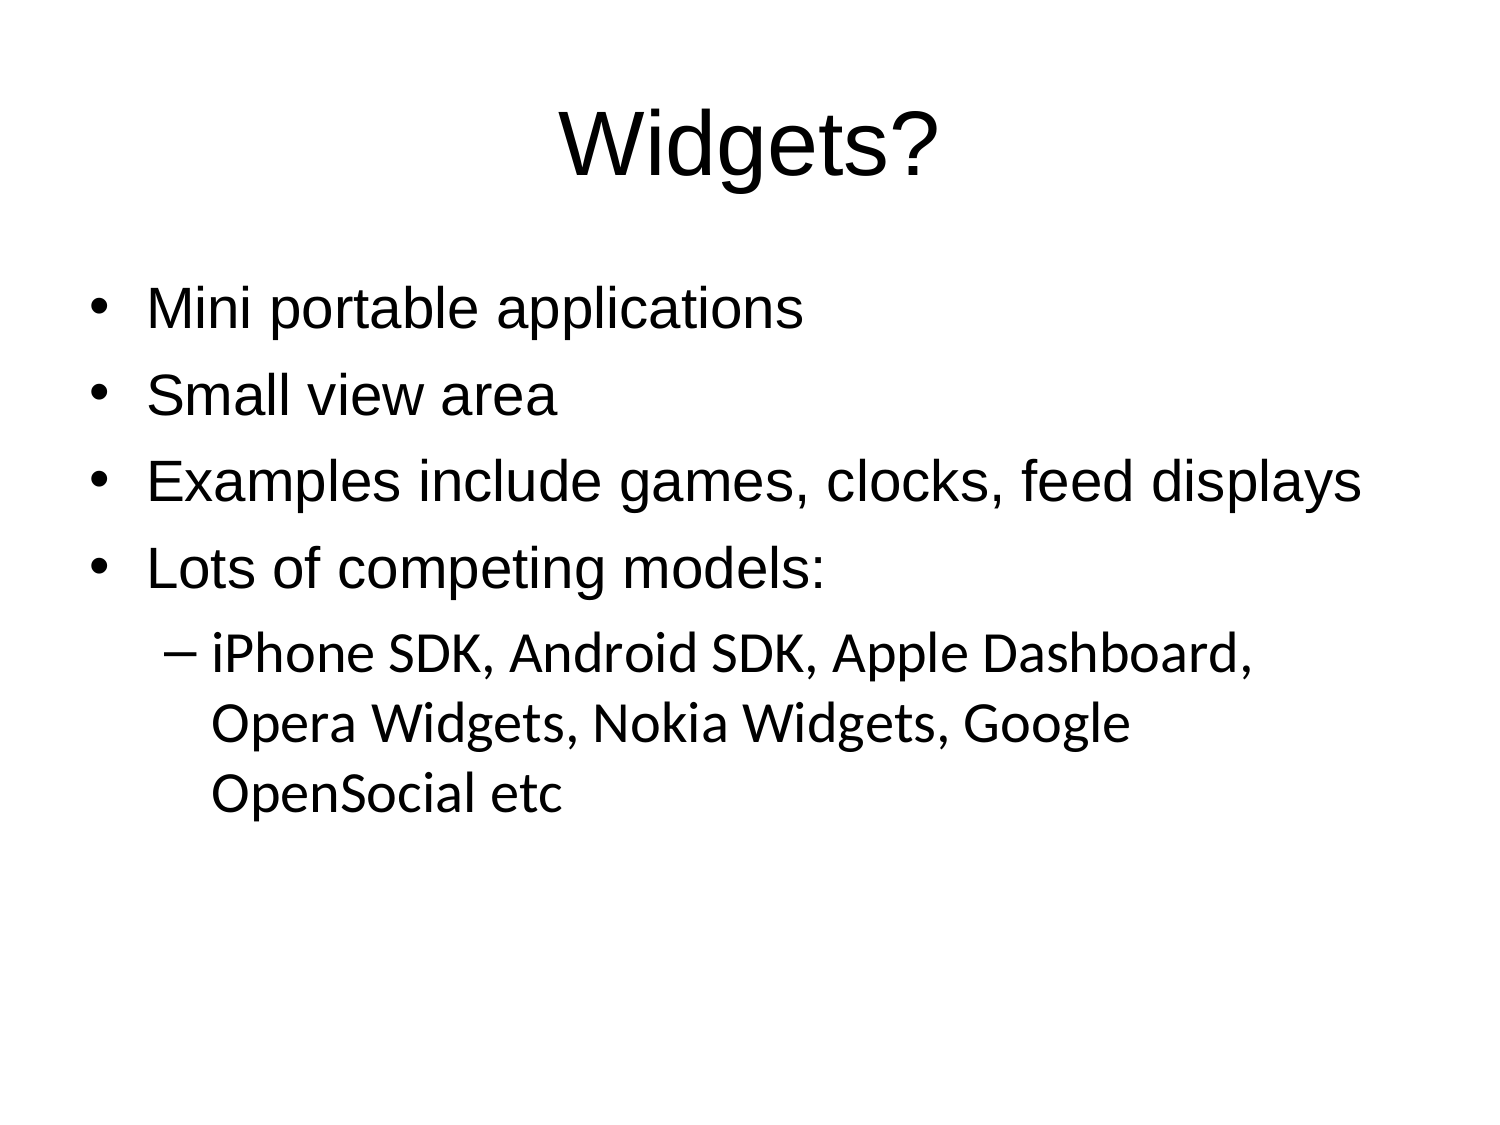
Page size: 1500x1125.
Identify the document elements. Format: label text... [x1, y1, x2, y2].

title Widgets? [75, 44, 1426, 233]
list Mini portable applications Small view area Examples include games, clocks, feed displays Lots of competing models: iPhone SDK, Android SDK, Apple Dashboard, Opera Widgets, Nokia Widgets, Google OpenSocial etc [75, 262, 1426, 1006]
